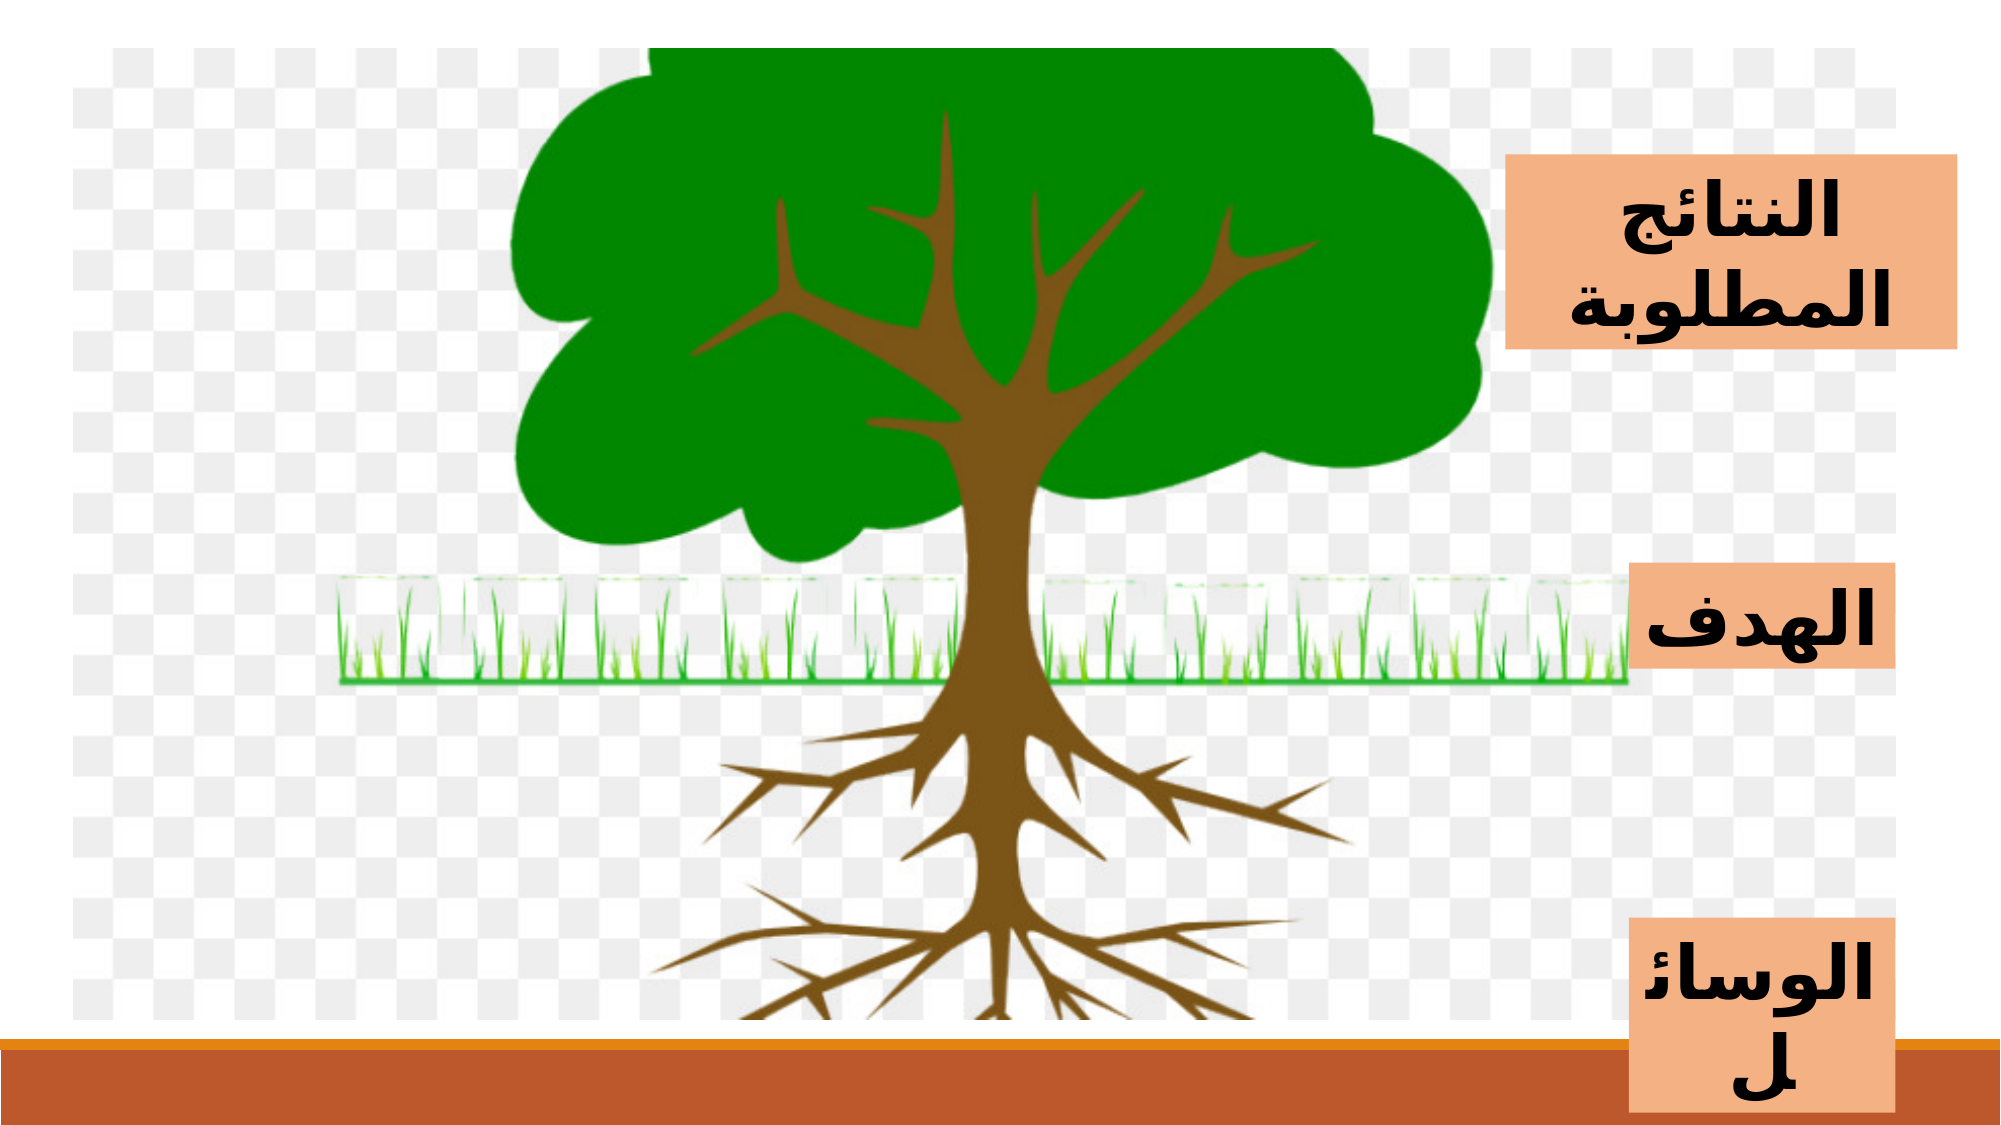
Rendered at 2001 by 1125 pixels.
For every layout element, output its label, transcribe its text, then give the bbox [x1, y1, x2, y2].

text_box النتائج المطلوبة [1505, 154, 1958, 261]
text_box الهدف [1628, 562, 1896, 669]
picture [73, 48, 1896, 1020]
text_box الوسائل [1628, 917, 1896, 1024]
